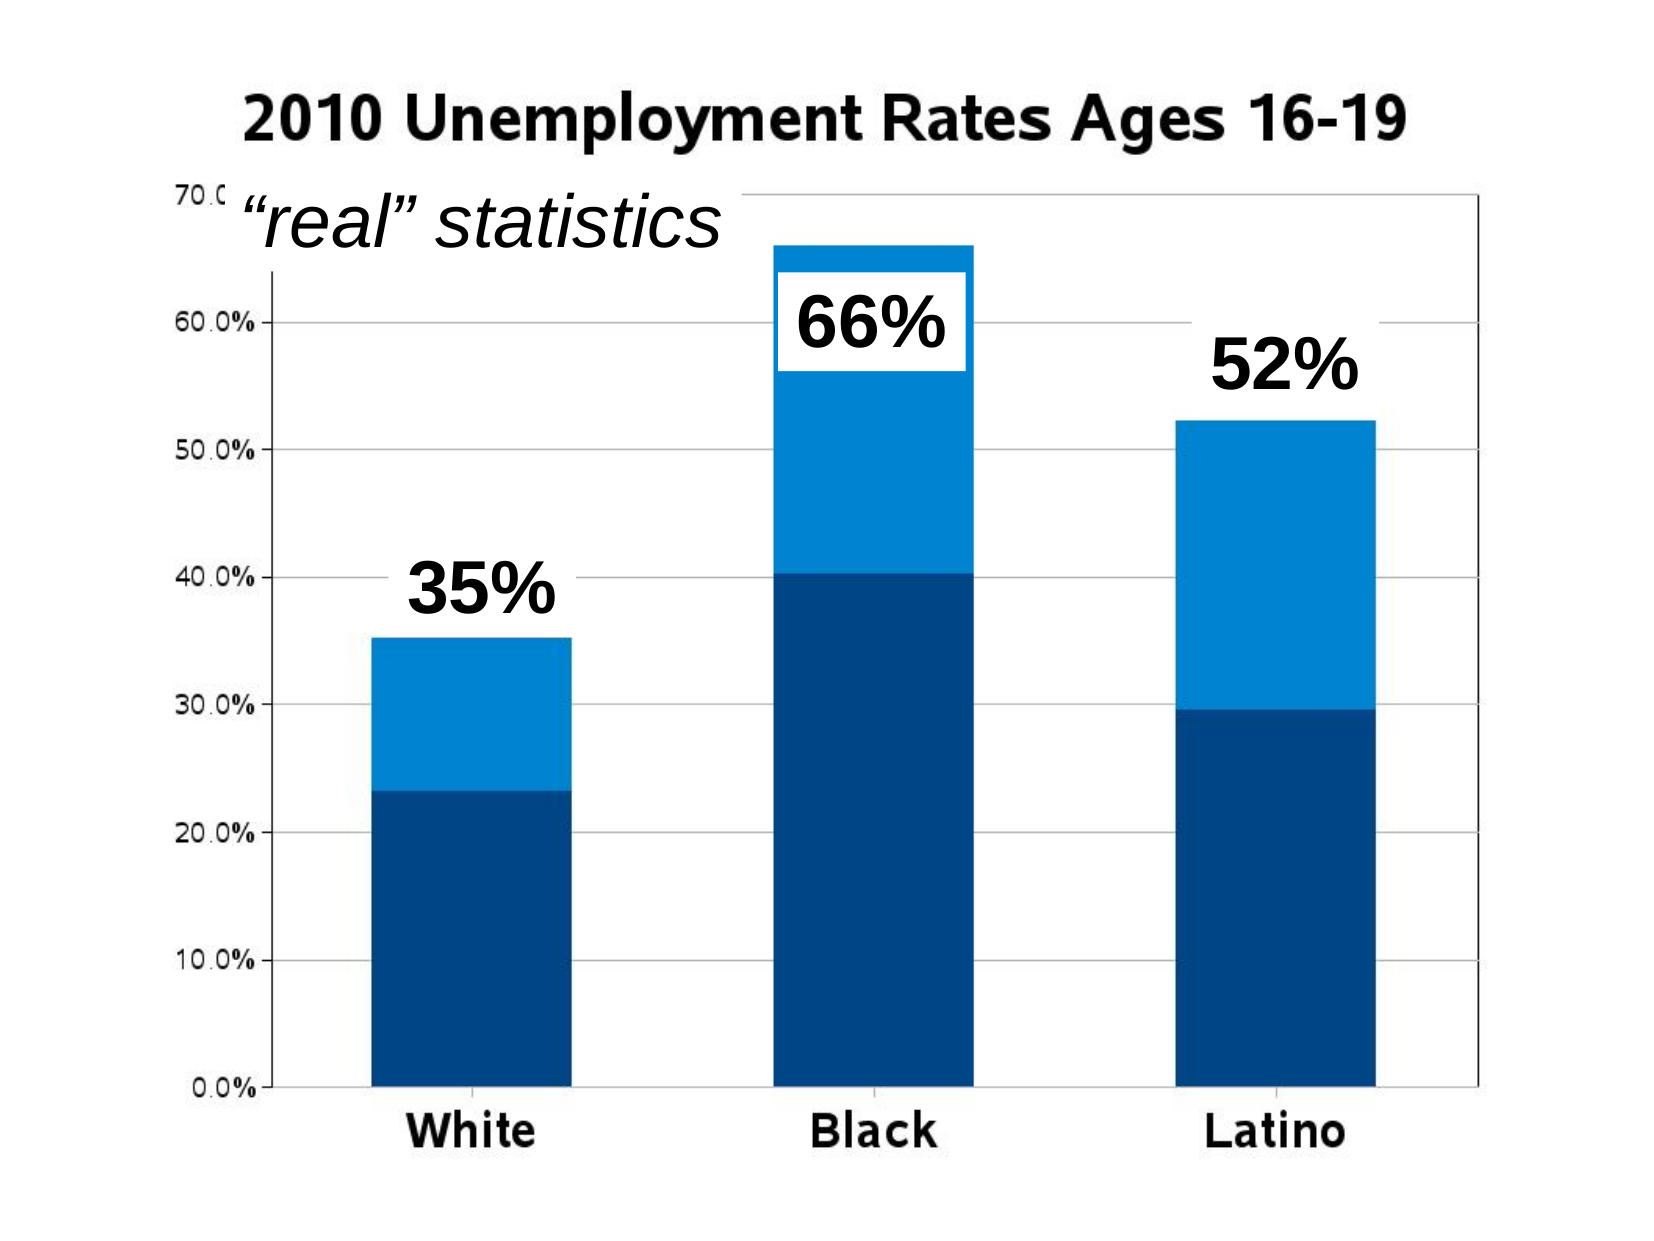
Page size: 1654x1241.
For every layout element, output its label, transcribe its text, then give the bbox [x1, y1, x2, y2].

text_box 52% [1191, 313, 1380, 413]
text_box “real” statistics [225, 172, 742, 272]
text_box 66% [778, 272, 966, 372]
picture [148, 58, 1506, 1182]
text_box 35% [388, 538, 576, 637]
